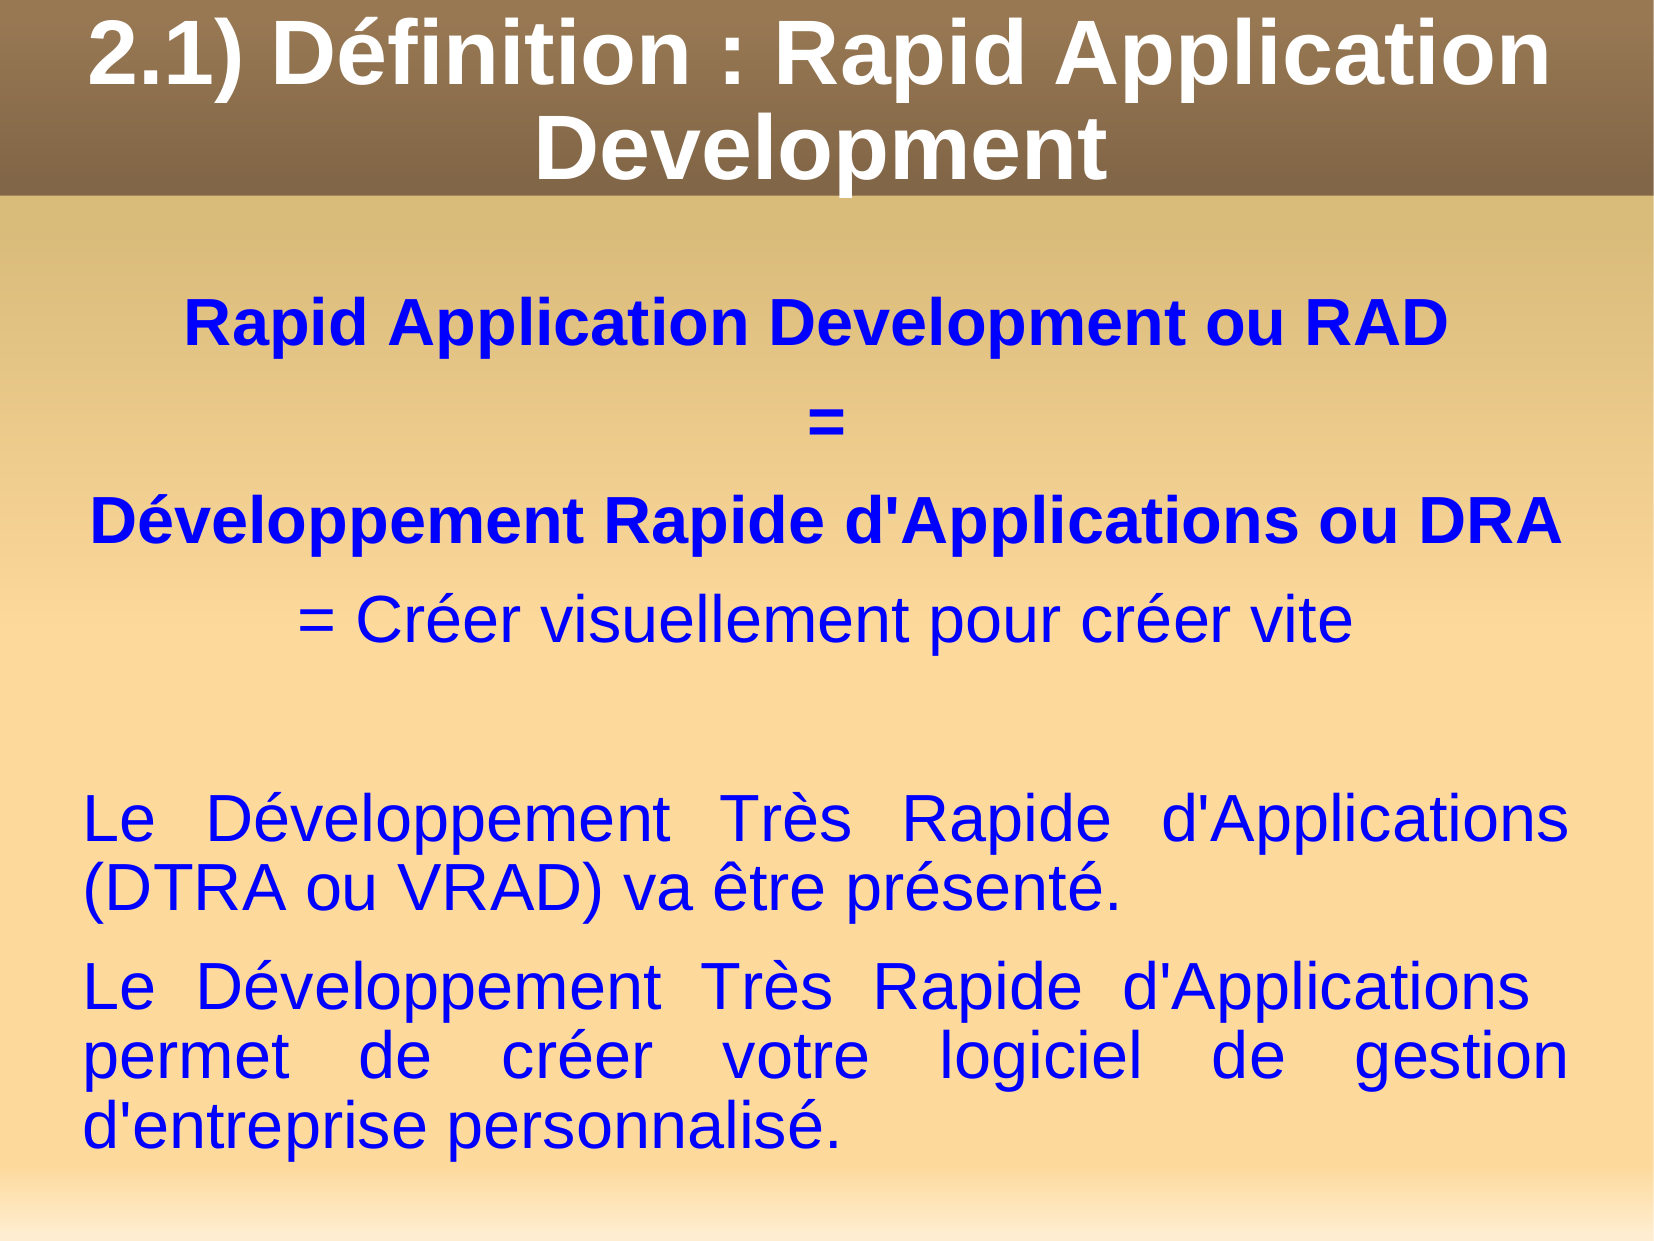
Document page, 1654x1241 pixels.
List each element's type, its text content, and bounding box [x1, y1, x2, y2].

title 2.1) Définition : Rapid Application Development [76, 4, 1565, 203]
list Rapid Application Development ou RAD = Développement Rapide d'Applications ou DRA = Créer visuellement pour créer vite Le Développement Très Rapide d'Applications (DTRA ou VRAD) va être présenté. Le Développement Très Rapide d'Applications permet de créer votre logiciel de gestion d'entreprise personnalisé. [82, 290, 1571, 1168]
picture [0, 0, 1654, 1241]
